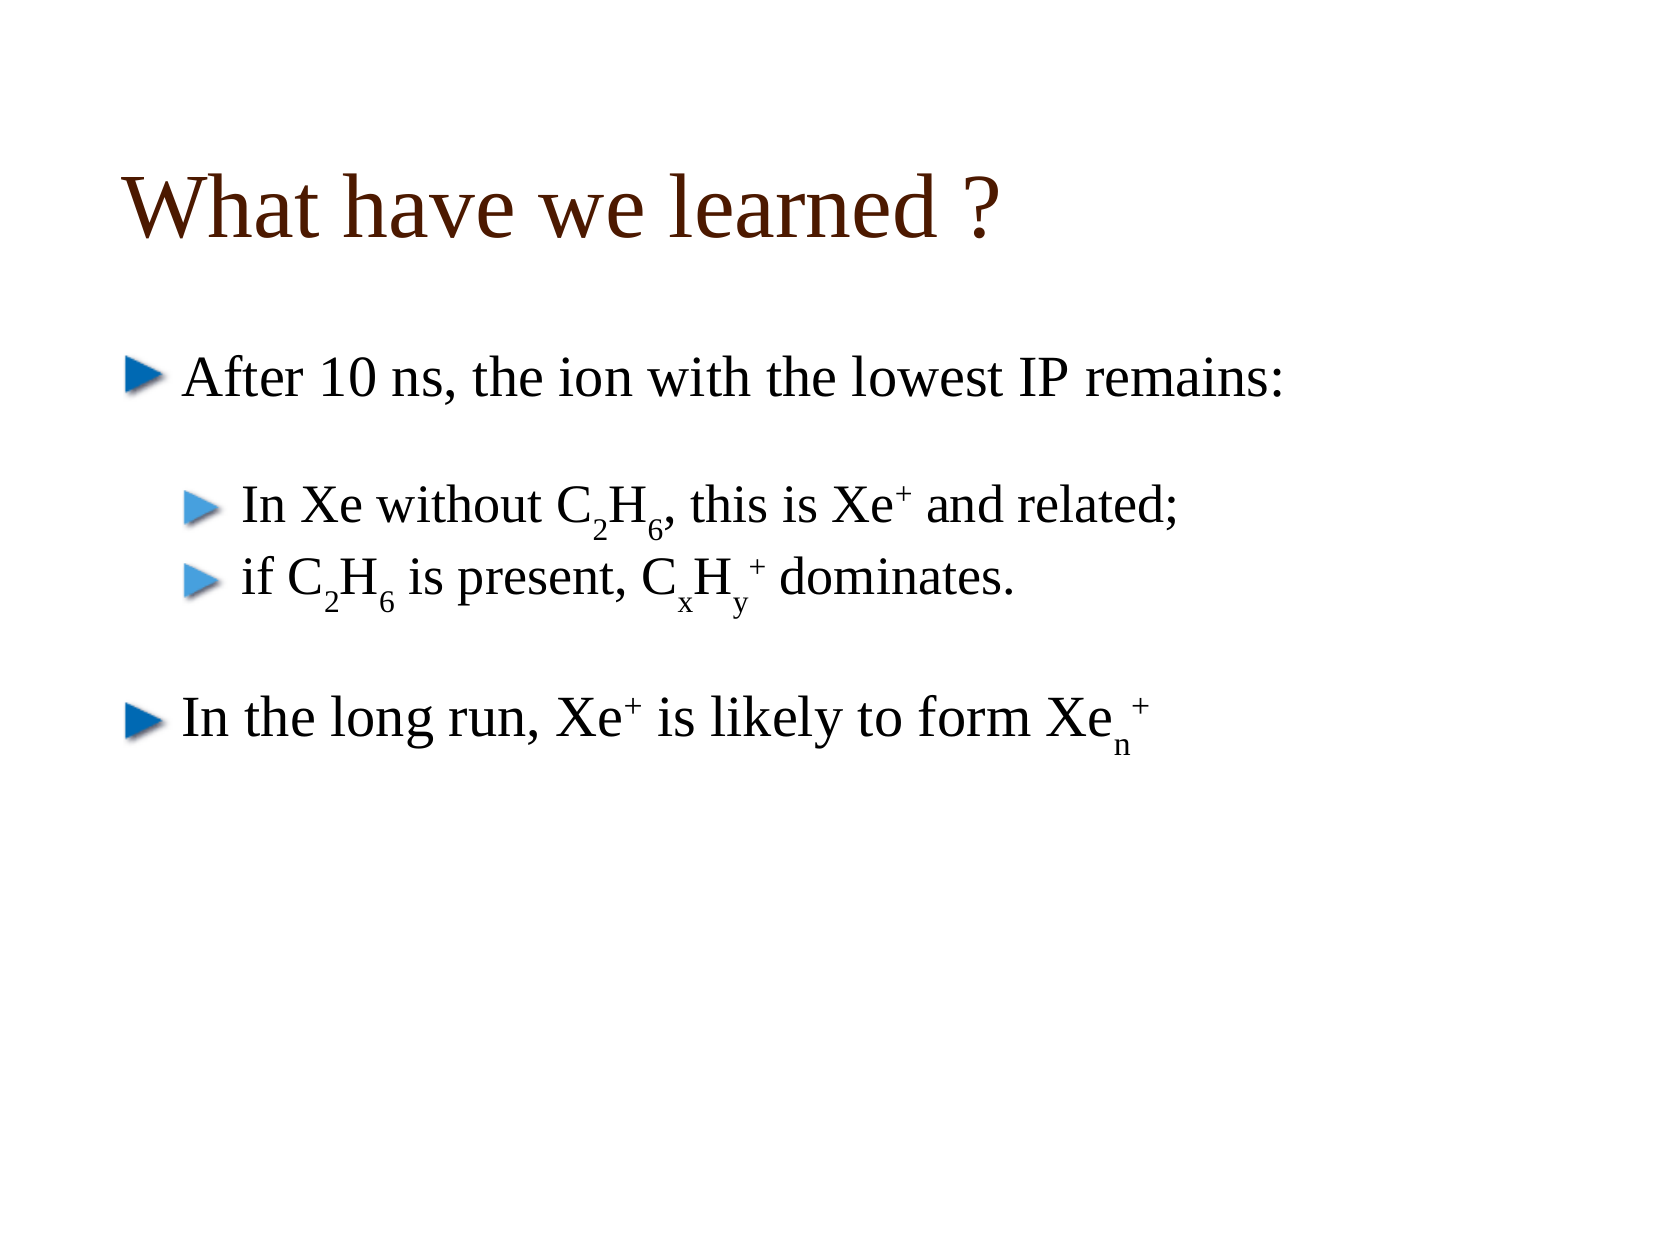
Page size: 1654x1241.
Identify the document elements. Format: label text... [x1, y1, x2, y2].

list After 10 ns, the ion with the lowest IP remains: In Xe without C2H6, this is Xe+ and related; if C2H6 is present, CxHy+ dominates. In the long run, Xe+ is likely to form Xen+ [121, 344, 1534, 1065]
title What have we learned ? [121, 102, 1534, 311]
